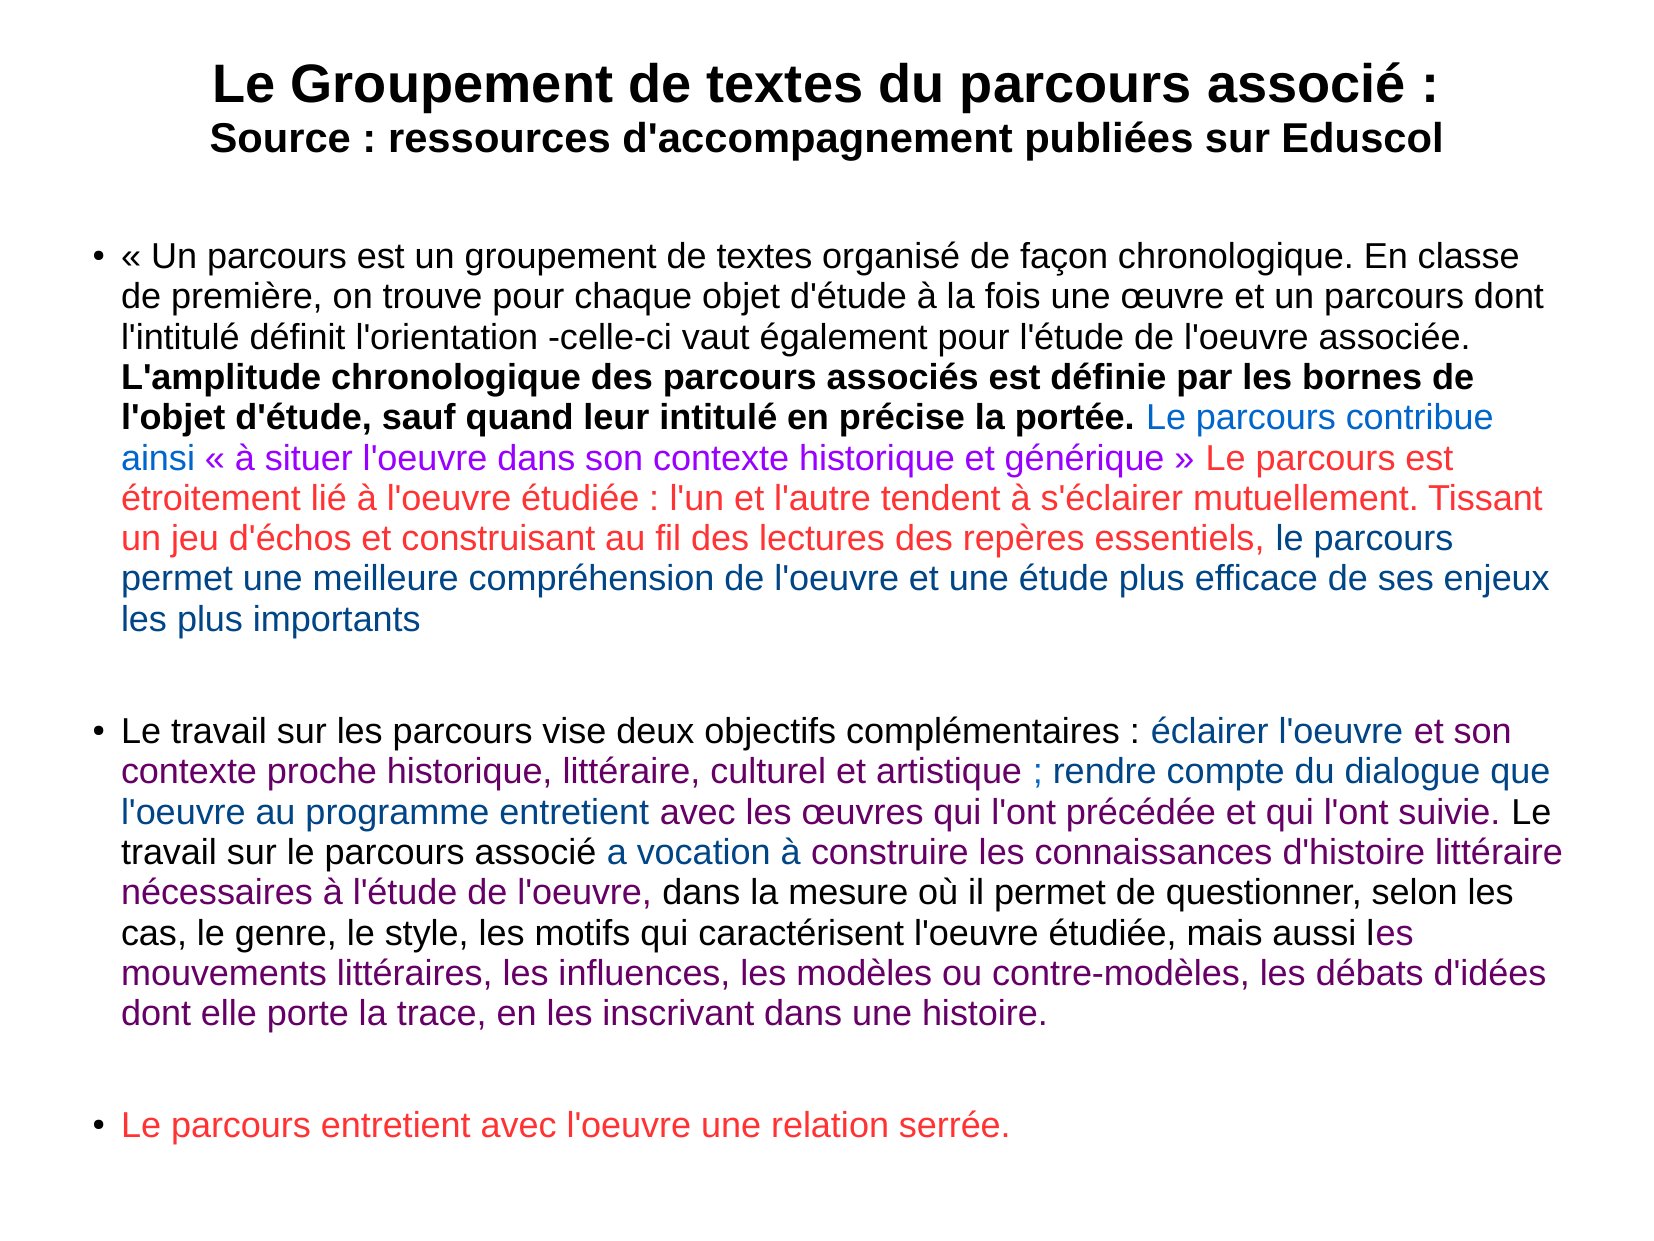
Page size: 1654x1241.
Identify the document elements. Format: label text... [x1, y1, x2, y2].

title Le Groupement de textes du parcours associé : Source : ressources d'accompagnement publiées sur Eduscol [82, 49, 1571, 166]
list « Un parcours est un groupement de textes organisé de façon chronologique. En classe de première, on trouve pour chaque objet d'étude à la fois une œuvre et un parcours dont l'intitulé définit l'orientation -celle-ci vaut également pour l'étude de l'oeuvre associée. L'amplitude chronologique des parcours associés est définie par les bornes de l'objet d'étude, sauf quand leur intitulé en précise la portée. Le parcours contribue ainsi « à situer l'oeuvre dans son contexte historique et générique » Le parcours est étroitement lié à l'oeuvre étudiée : l'un et l'autre tendent à s'éclairer mutuellement. Tissant un jeu d'échos et construisant au fil des lectures des repères essentiels, le parcours permet une meilleure compréhension de l'oeuvre et une étude plus efficace de ses enjeux les plus importants Le travail sur les parcours vise deux objectifs complémentaires : éclairer l'oeuvre et son contexte proche historique, littéraire, culturel et artistique ; rendre compte du dialogue que l'oeuvre au programme entretient avec les œuvres qui l'ont précédée et qui l'ont suivie. Le travail sur le parcours associé a vocation à construire les connaissances d'histoire littéraire nécessaires à l'étude de l'oeuvre, dans la mesure où il permet de questionner, selon les cas, le genre, le style, les motifs qui caractérisent l'oeuvre étudiée, mais aussi les mouvements littéraires, les influences, les modèles ou contre-modèles, les débats d'idées dont elle porte la trace, en les inscrivant dans une histoire. Le parcours entretient avec l'oeuvre une relation serrée. [82, 236, 1571, 1158]
